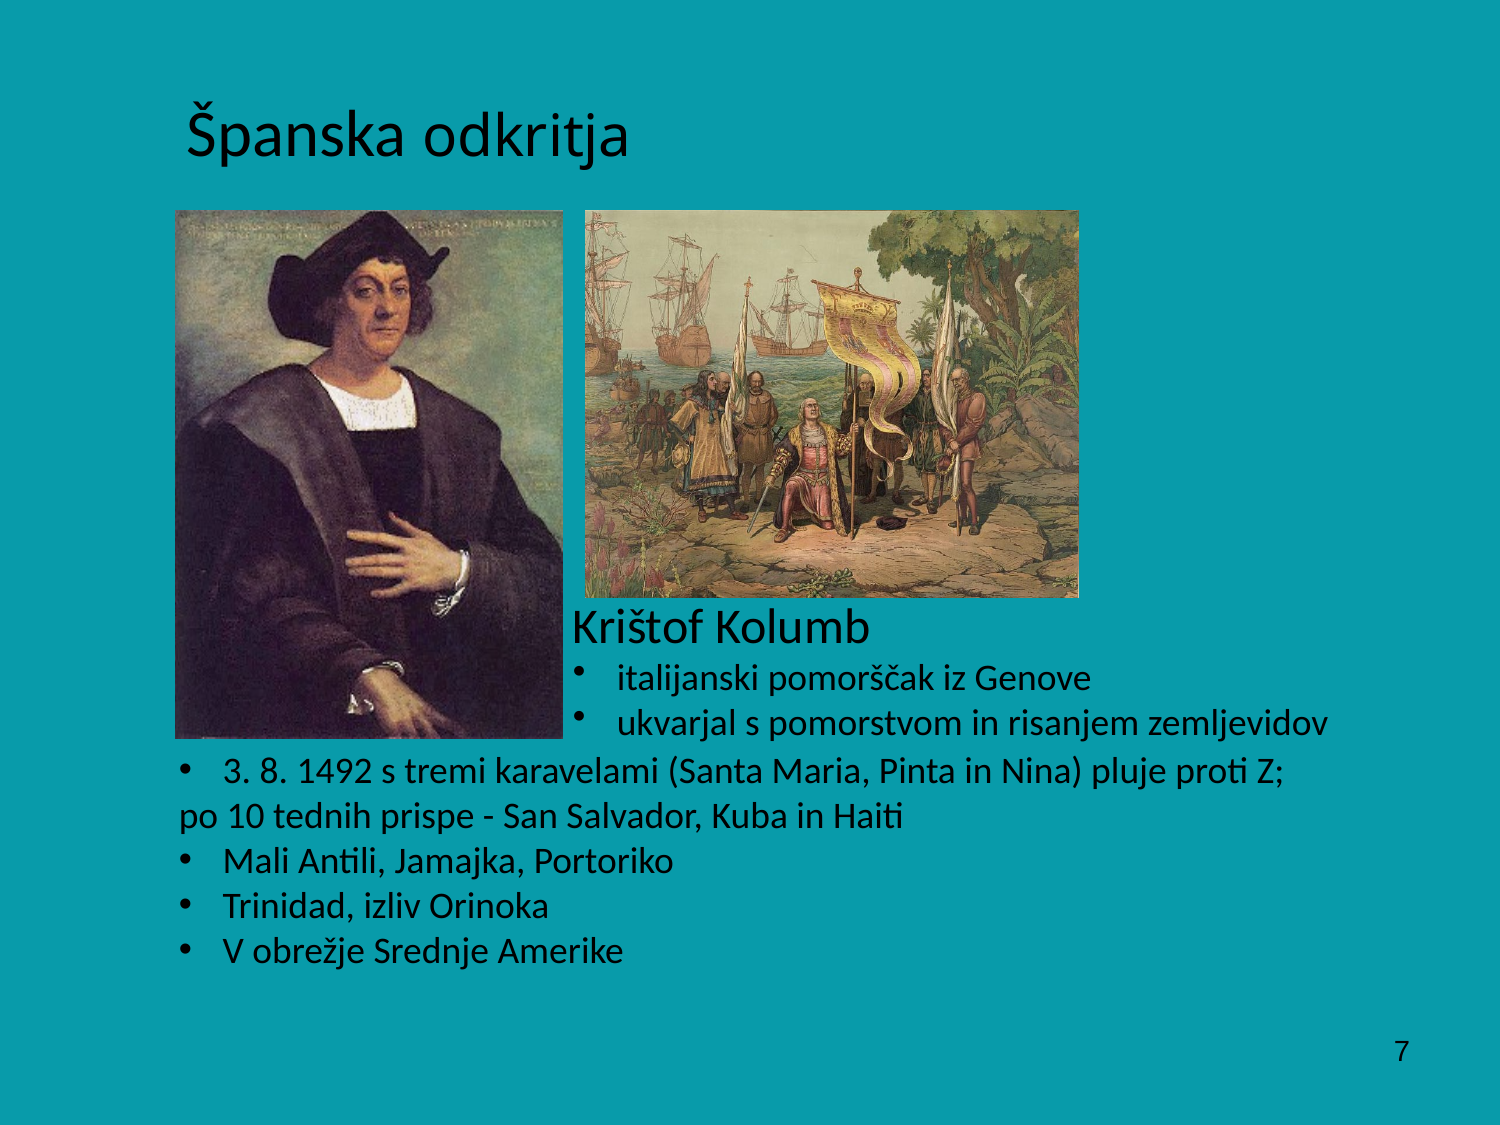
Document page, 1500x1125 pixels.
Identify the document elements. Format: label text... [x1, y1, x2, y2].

text_box Španska odkritja [172, 81, 647, 177]
slide_number <number> [1074, 1024, 1425, 1103]
text_box Krištof Kolumb italijanski pomorščak iz Genove ukvarjal s pomorstvom in risanjem zemljevidov [563, 585, 1344, 886]
picture [175, 210, 563, 738]
picture [585, 210, 1079, 585]
text_box 3. 8. 1492 s tremi karavelami (Santa Maria, Pinta in Nina) pluje proti Z; po 10 tednih prispe - San Salvador, Kuba in Haiti Mali Antili, Jamajka, Portoriko Trinidad, izliv Orinoka V obrežje Srednje Amerike [163, 738, 1336, 979]
